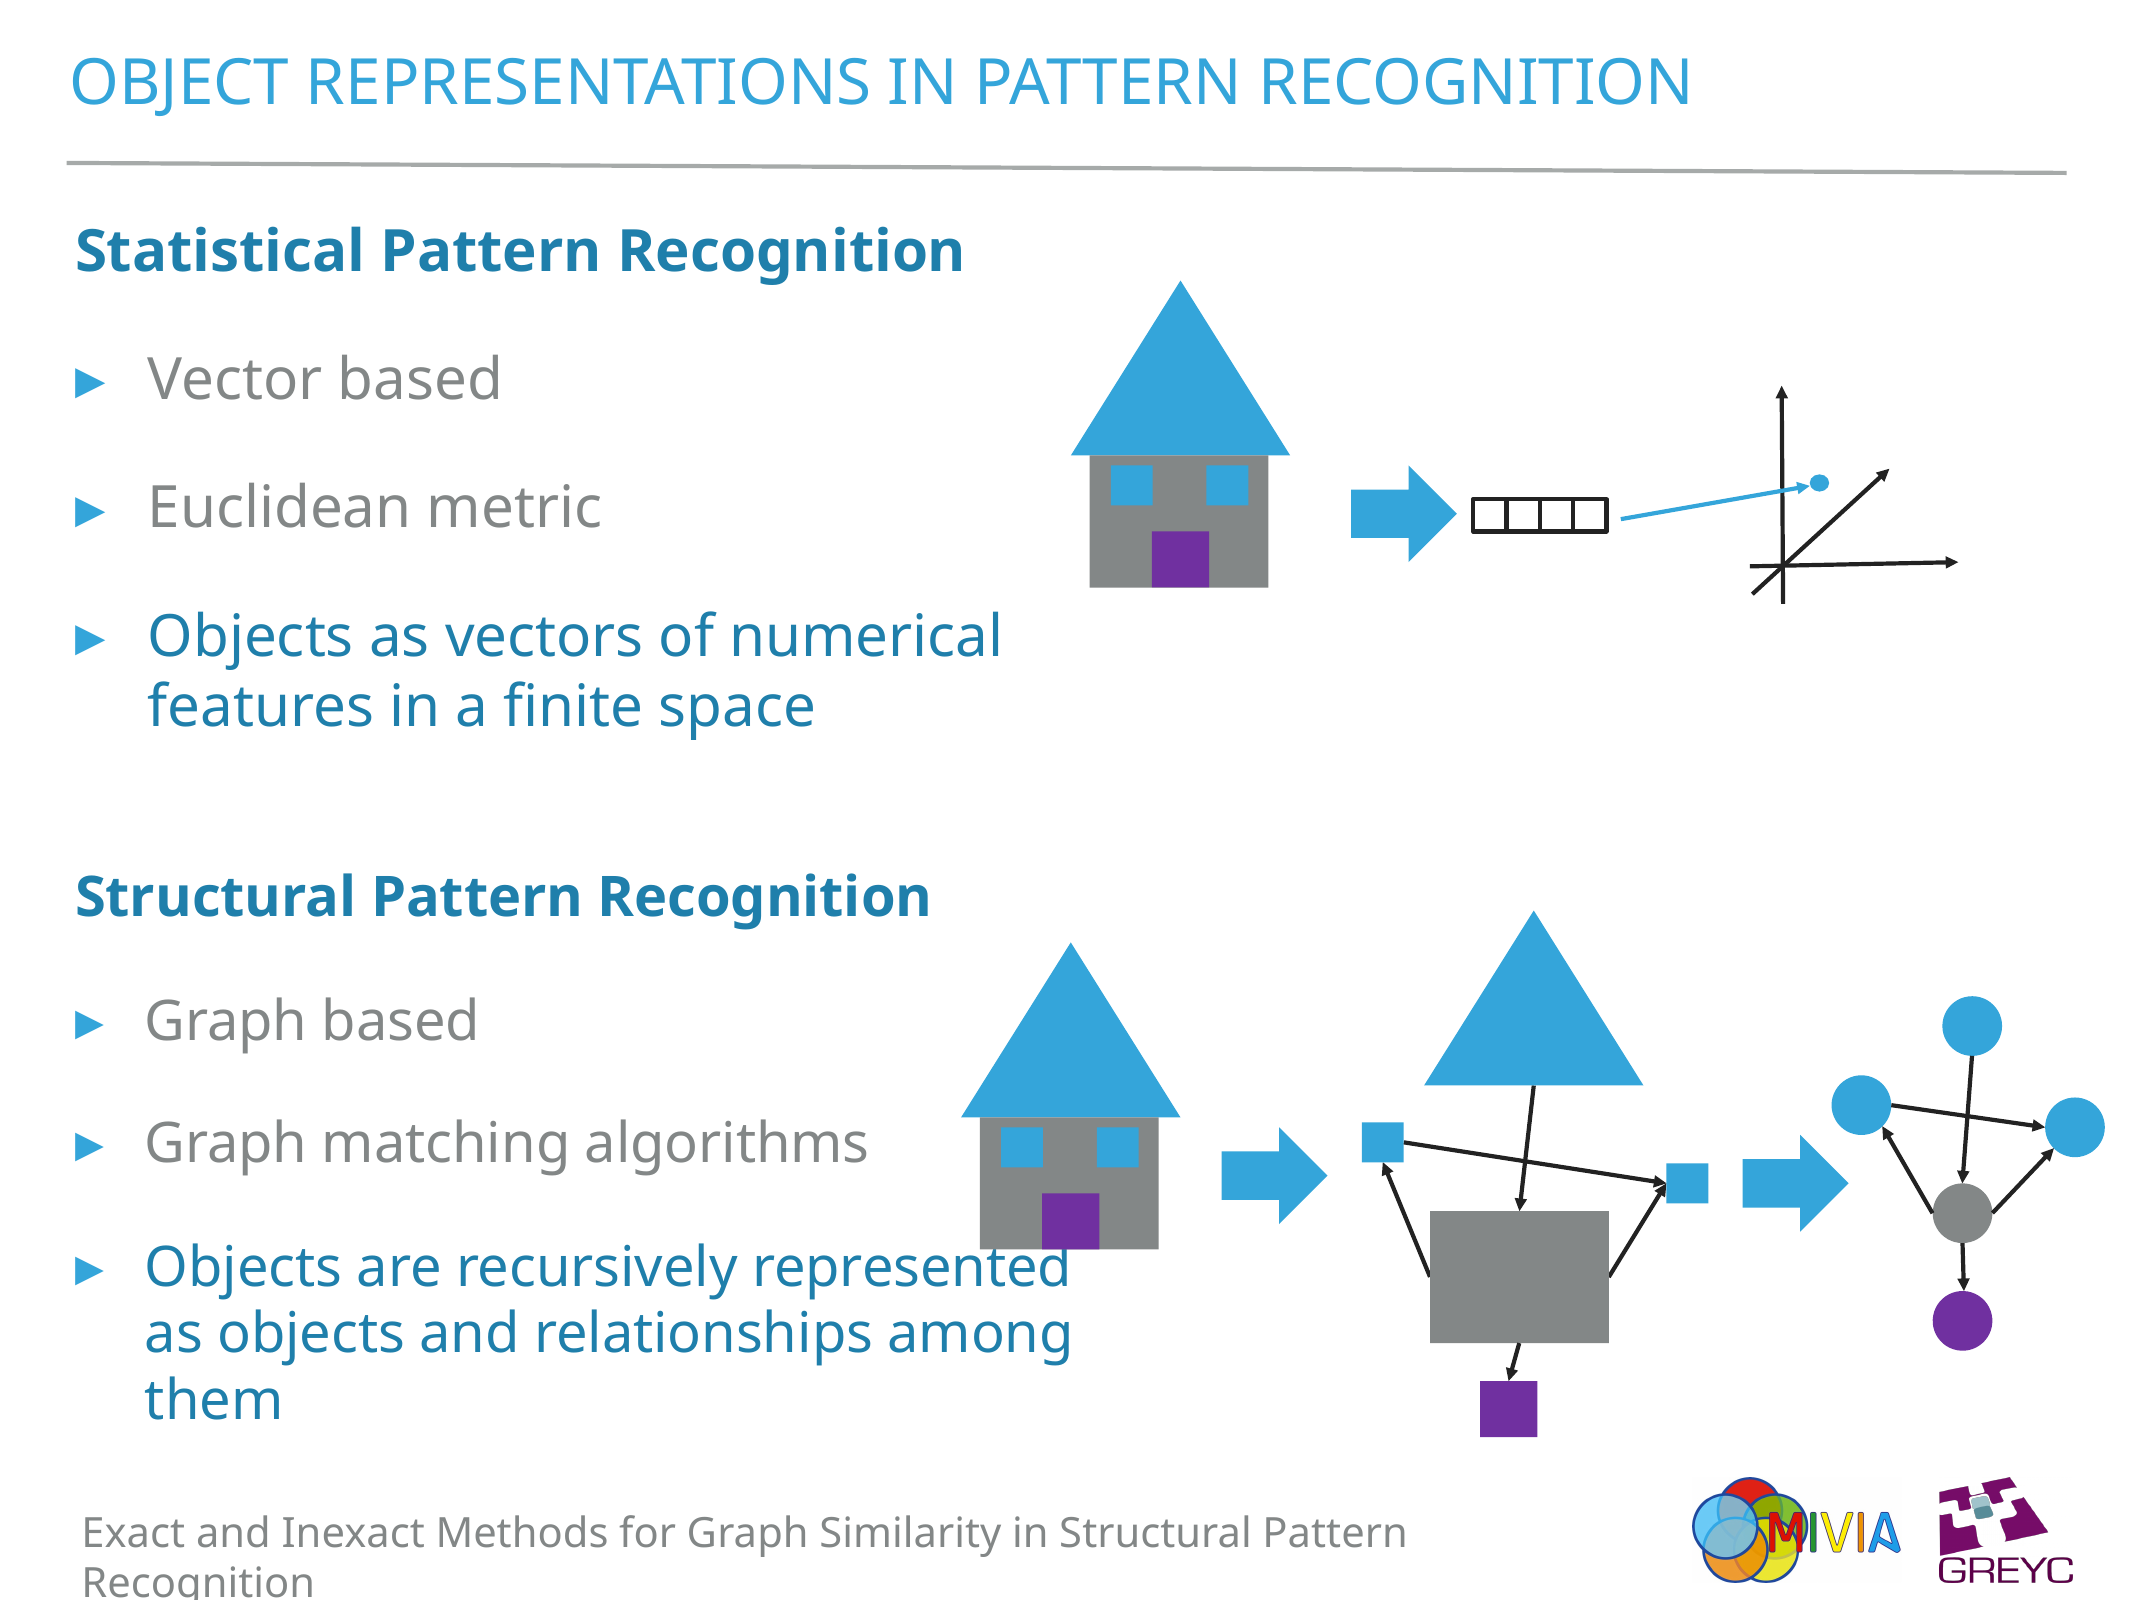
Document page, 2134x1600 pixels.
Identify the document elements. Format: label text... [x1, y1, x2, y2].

text_box [961, 942, 1181, 1250]
text_box [1424, 910, 1644, 1086]
title Object Representations in PATTERN RECOGNITION [61, 47, 2062, 164]
text_box [1809, 474, 1830, 492]
text_box [1070, 280, 1291, 588]
text_box [1361, 1122, 1404, 1163]
text_box [1430, 1211, 1609, 1344]
text_box [1480, 1381, 1538, 1438]
list Statistical Pattern Recognition Vector based Euclidean metric Objects as vectors of numerical features in a finite space [66, 204, 1095, 798]
text_box [1742, 1134, 1849, 1232]
text_box [1831, 1075, 1892, 1135]
text_box [2045, 1097, 2105, 1158]
text_box [1666, 1163, 1709, 1204]
picture [1939, 1477, 2073, 1583]
text_box [1351, 465, 1457, 563]
text_box [1932, 1183, 1993, 1243]
text_box [1932, 1291, 1993, 1351]
picture [1692, 1477, 1902, 1583]
text_box [1221, 1127, 1328, 1225]
text_box [1942, 996, 2003, 1056]
text_box Structural Pattern Recognition Graph based Graph matching algorithms Objects are recursively represented as objects and relationships among them [66, 852, 1095, 1446]
